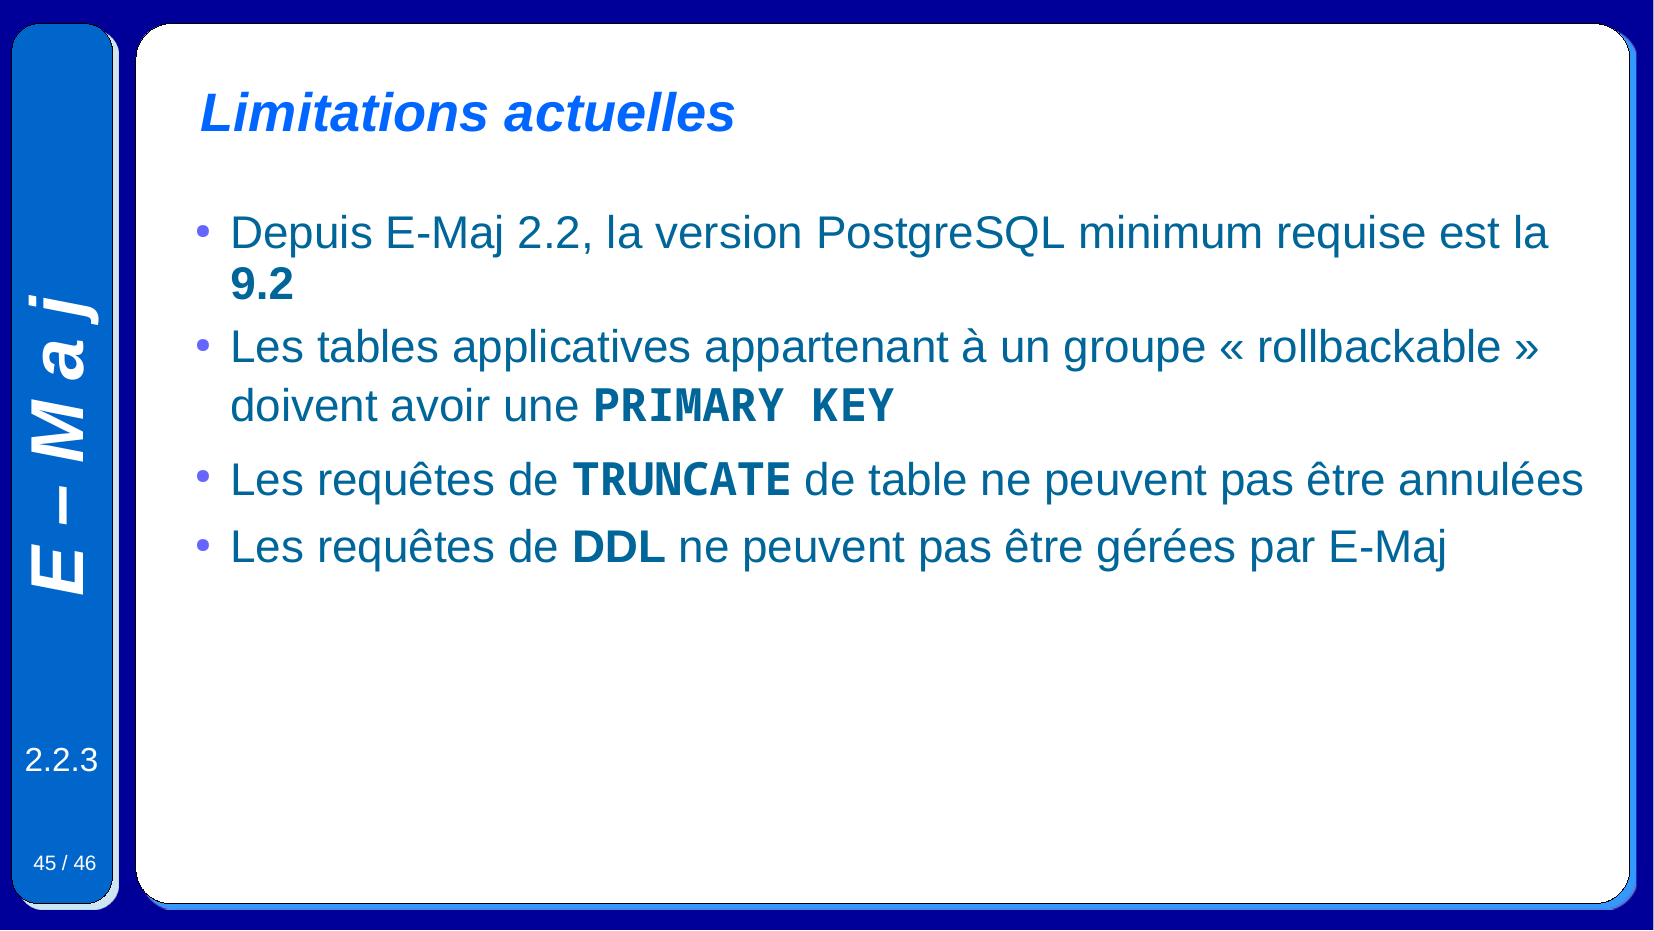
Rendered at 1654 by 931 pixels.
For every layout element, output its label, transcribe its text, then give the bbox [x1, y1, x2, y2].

list Depuis E-Maj 2.2, la version PostgreSQL minimum requise est la 9.2 Les tables applicatives appartenant à un groupe « rollbackable » doivent avoir une PRIMARY KEY Les requêtes de TRUNCATE de table ne peuvent pas être annulées Les requêtes de DDL ne peuvent pas être gérées par E-Maj [177, 206, 1587, 827]
title Limitations actuelles [200, 34, 1575, 191]
